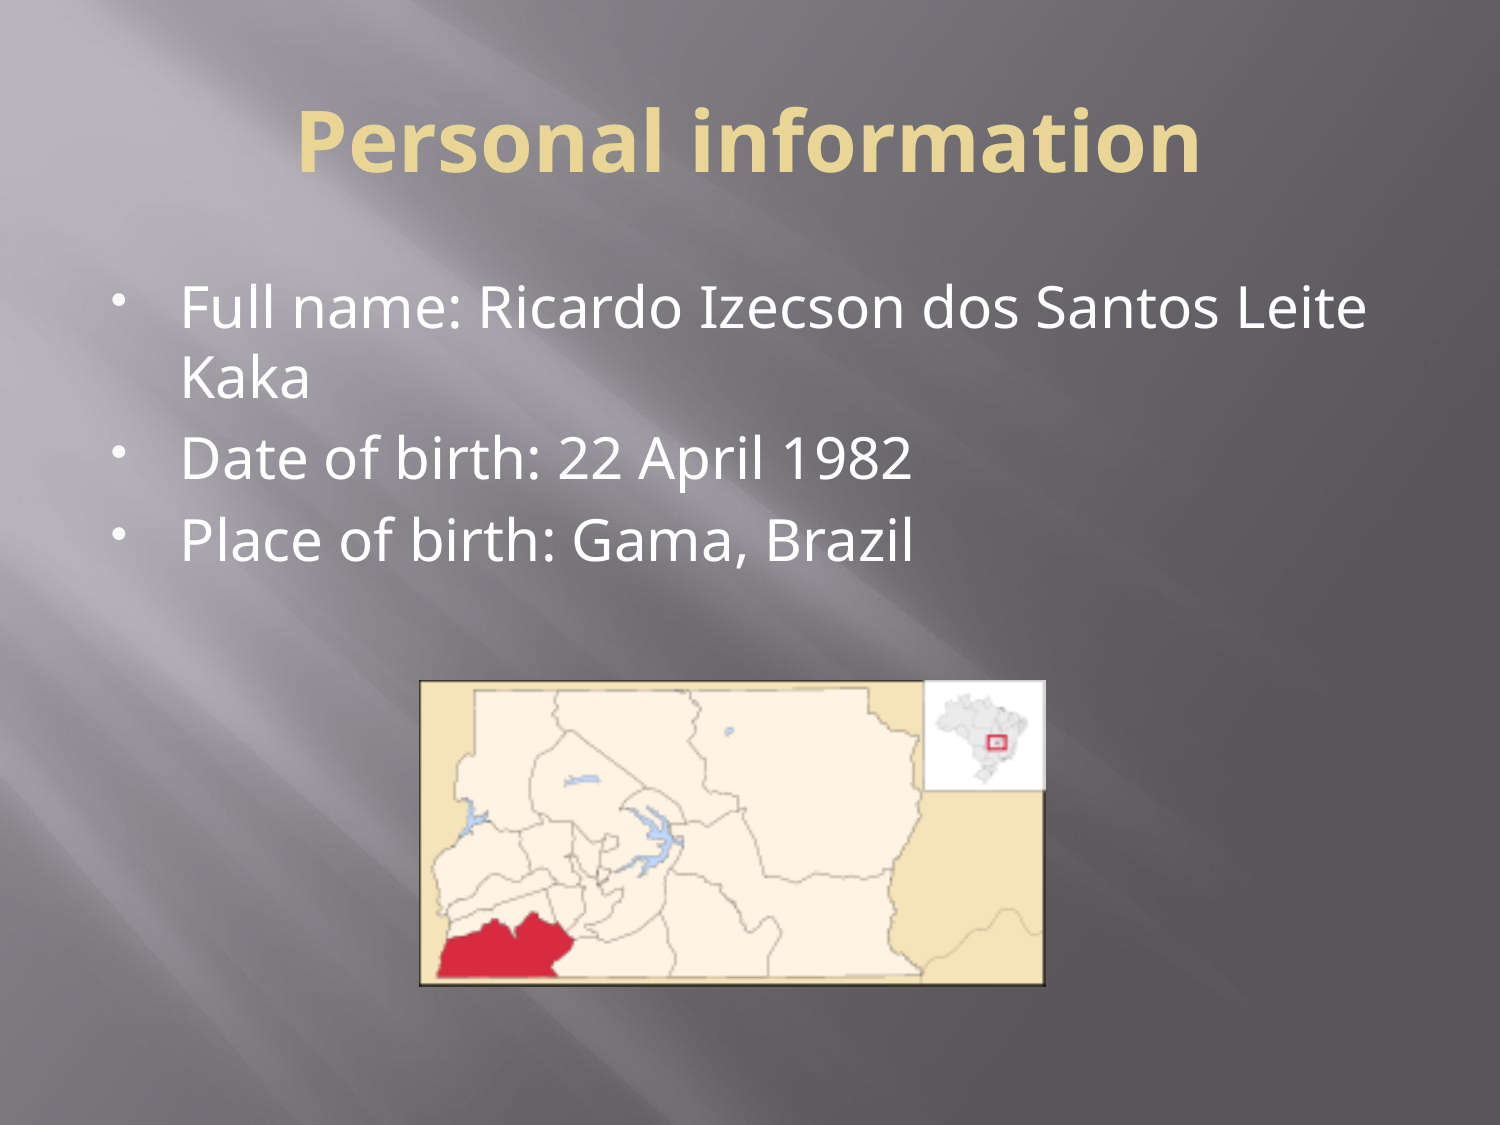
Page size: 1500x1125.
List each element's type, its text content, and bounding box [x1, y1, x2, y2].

list Full name: Ricardo Izecson dos Santos Leite Kaka Date of birth: 22 April 1982 Place of birth: Gama, Brazil [75, 262, 1425, 1035]
title Personal information [75, 45, 1425, 233]
picture [0, 0, 1500, 1125]
